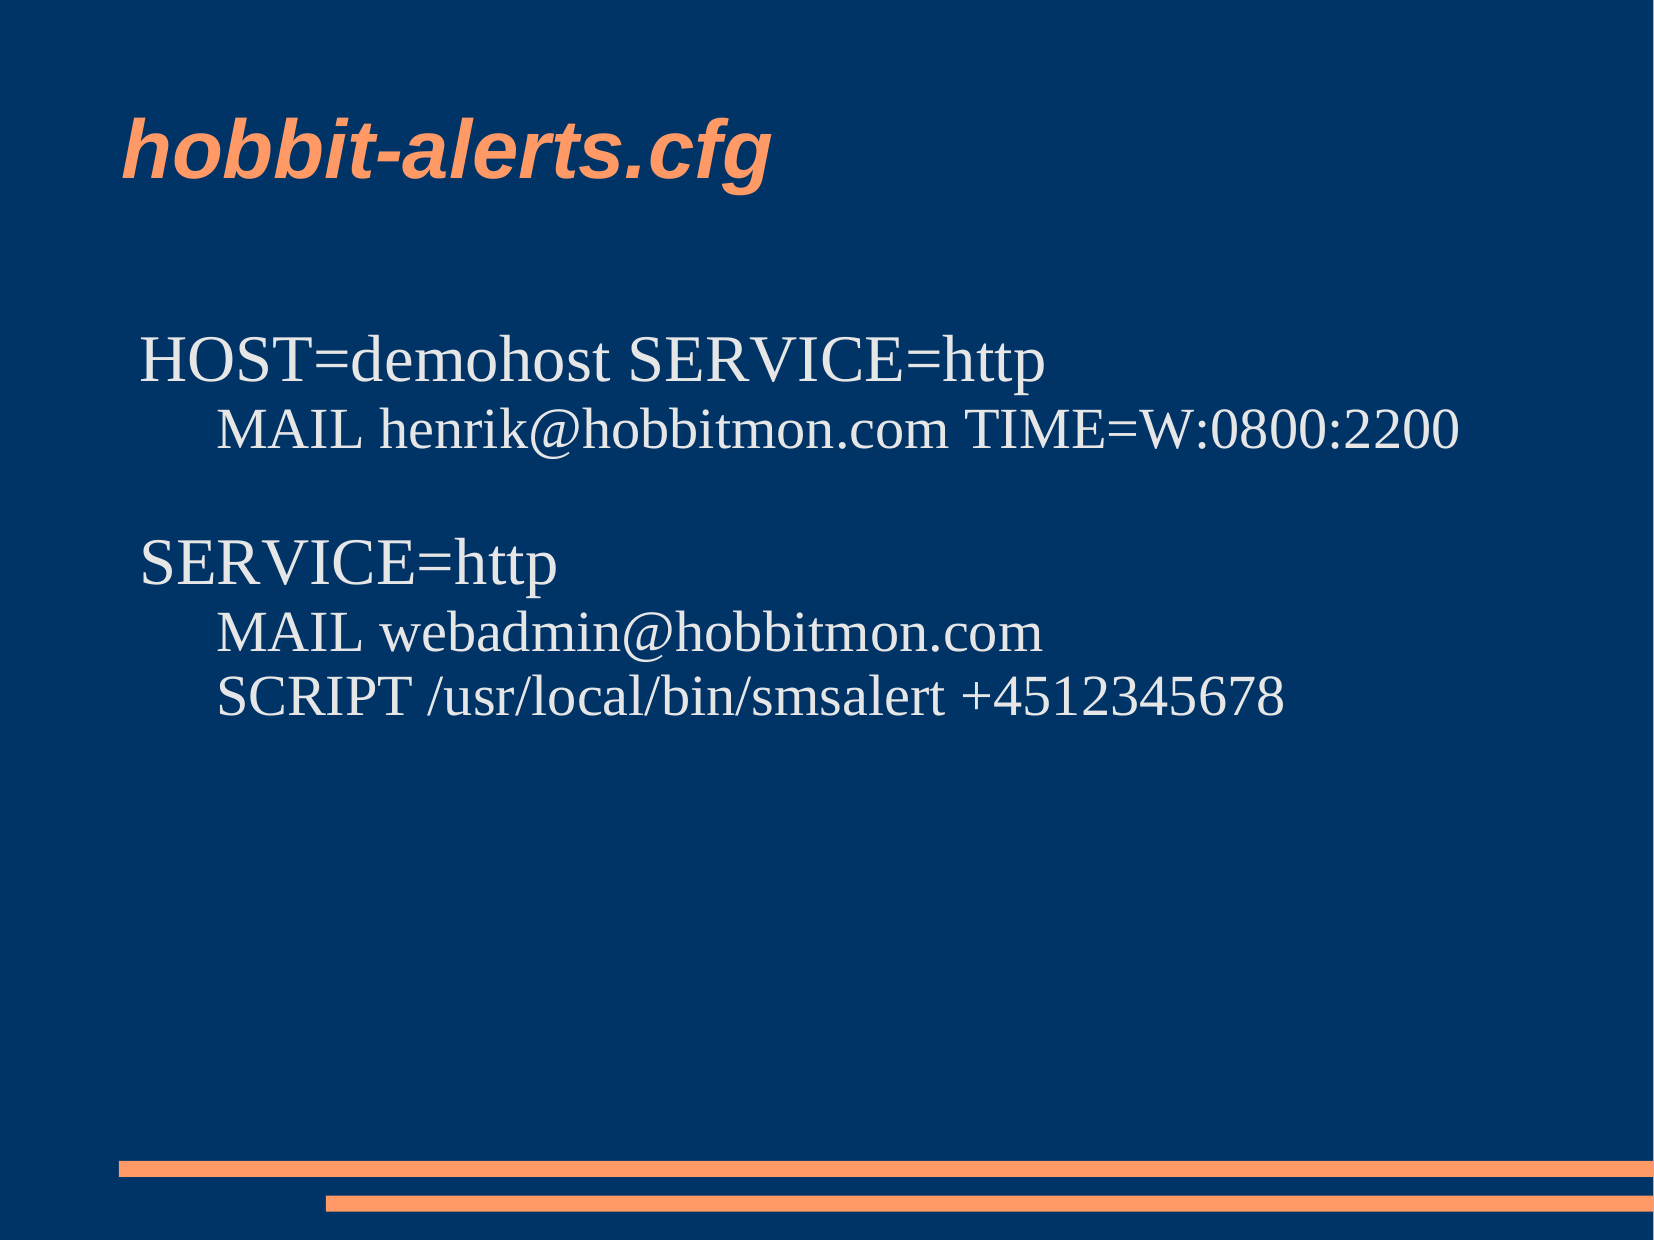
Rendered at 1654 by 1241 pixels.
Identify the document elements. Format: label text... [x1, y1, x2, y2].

title hobbit-alerts.cfg [121, 46, 1534, 254]
list HOST=demohost SERVICE=http MAIL henrik@hobbitmon.com TIME=W:0800:2200 SERVICE=http MAIL webadmin@hobbitmon.com SCRIPT /usr/local/bin/smsalert +4512345678 [121, 322, 1561, 1133]
